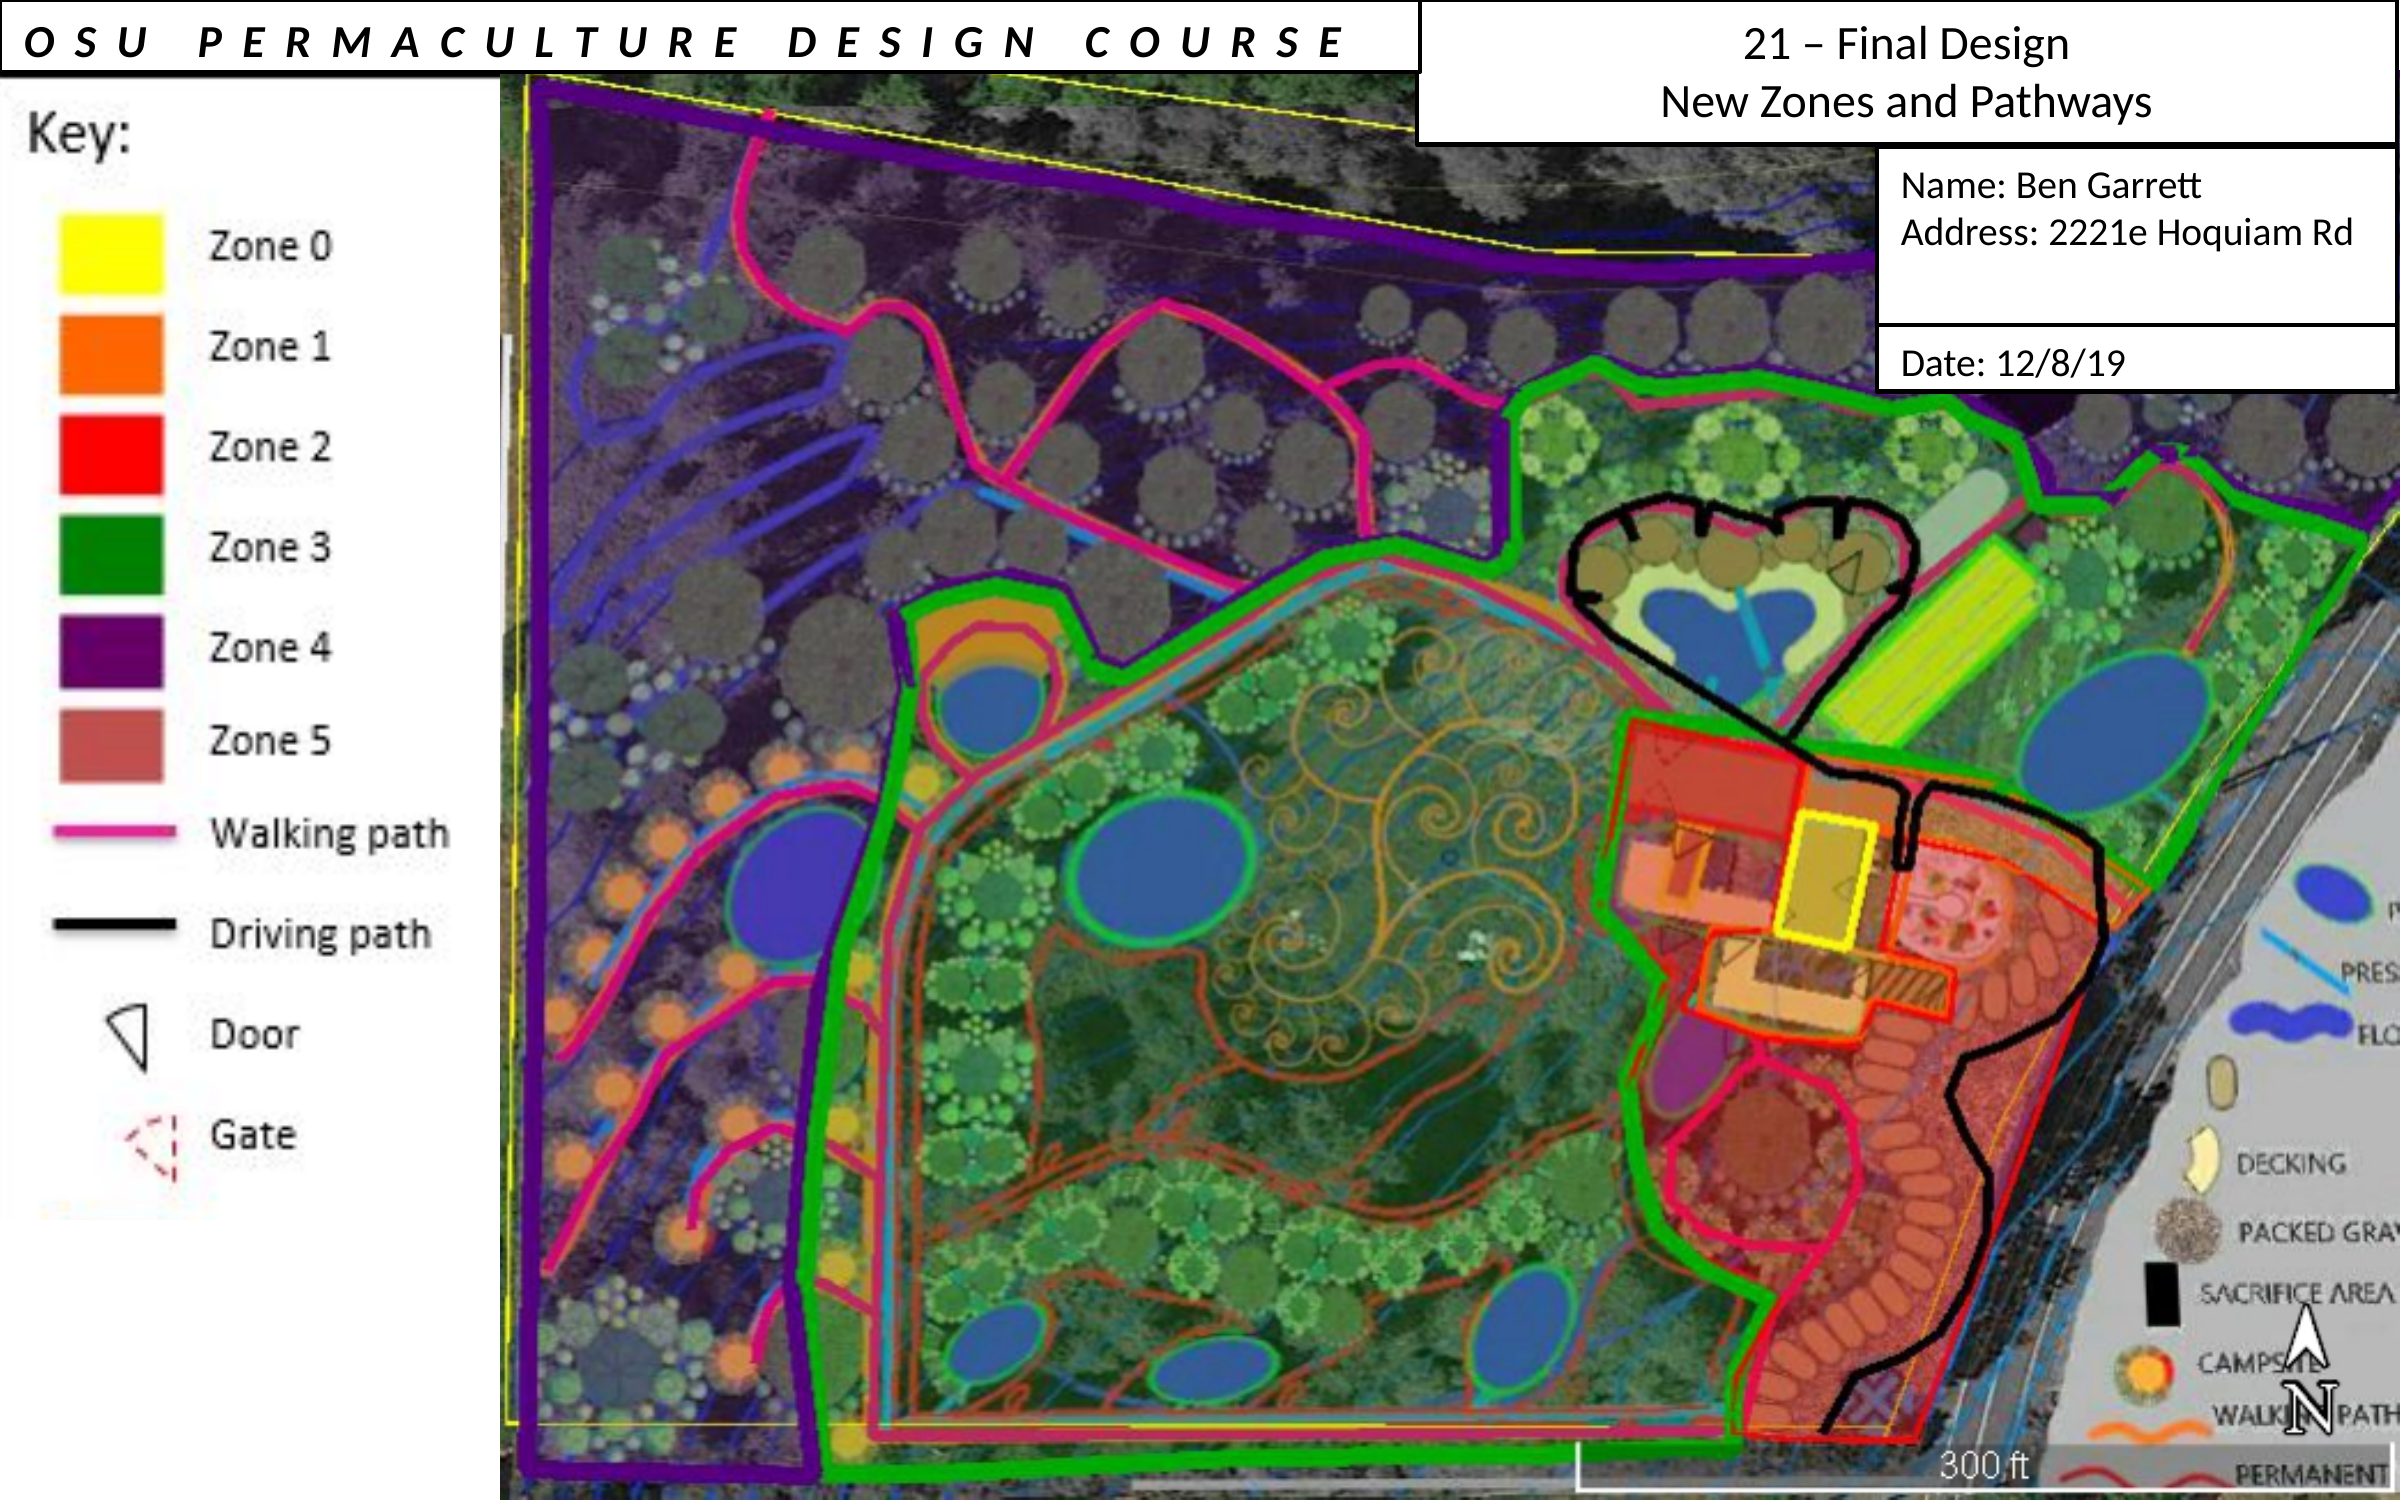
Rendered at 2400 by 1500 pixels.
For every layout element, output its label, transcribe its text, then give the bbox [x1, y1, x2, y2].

text_box 21 – Final Design New Zones and Pathways [1416, 0, 2397, 145]
text_box Date: 12/8/19 [1876, 325, 2397, 392]
picture [0, 70, 2400, 1500]
text_box O S U P E R M A C U L T U R E D E S I G N C O U R S E [0, 0, 1420, 73]
text_box Name: Ben Garrett Address: 2221e Hoquiam Rd [1876, 146, 2397, 325]
